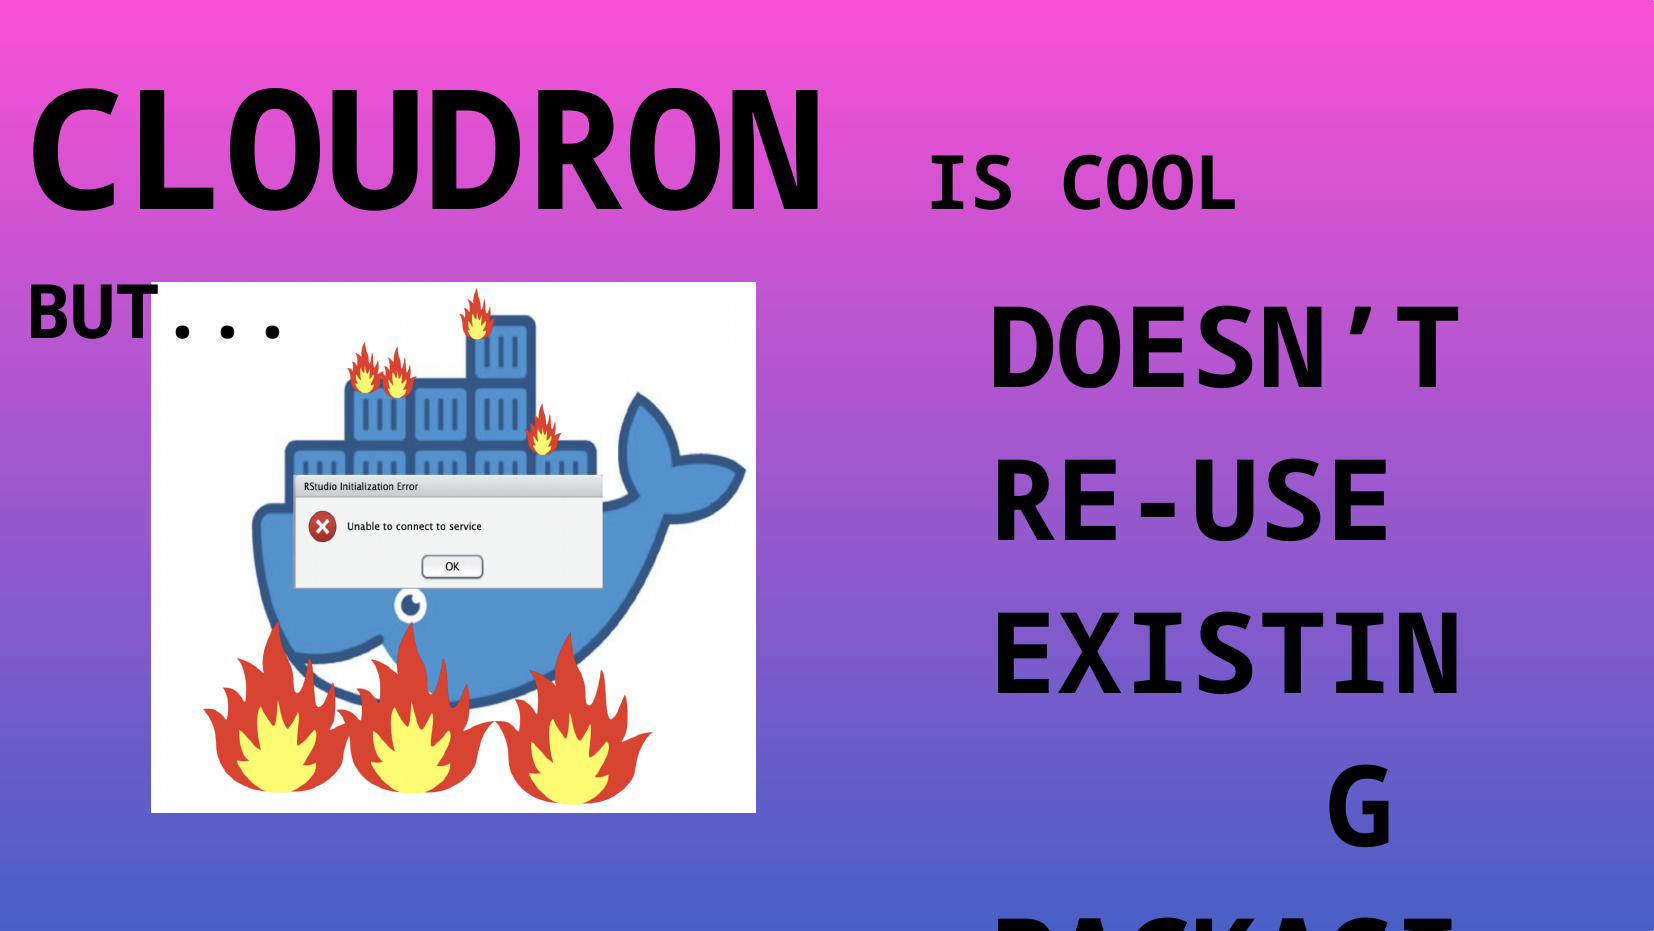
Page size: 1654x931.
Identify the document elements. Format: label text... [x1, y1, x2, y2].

text_box CLOUDRON IS COOL BUT... [11, 23, 1565, 207]
picture [151, 282, 756, 813]
text_box DOESN’T RE-USE EXISTING PACKAGING ECOSYSTEM [974, 259, 1541, 842]
